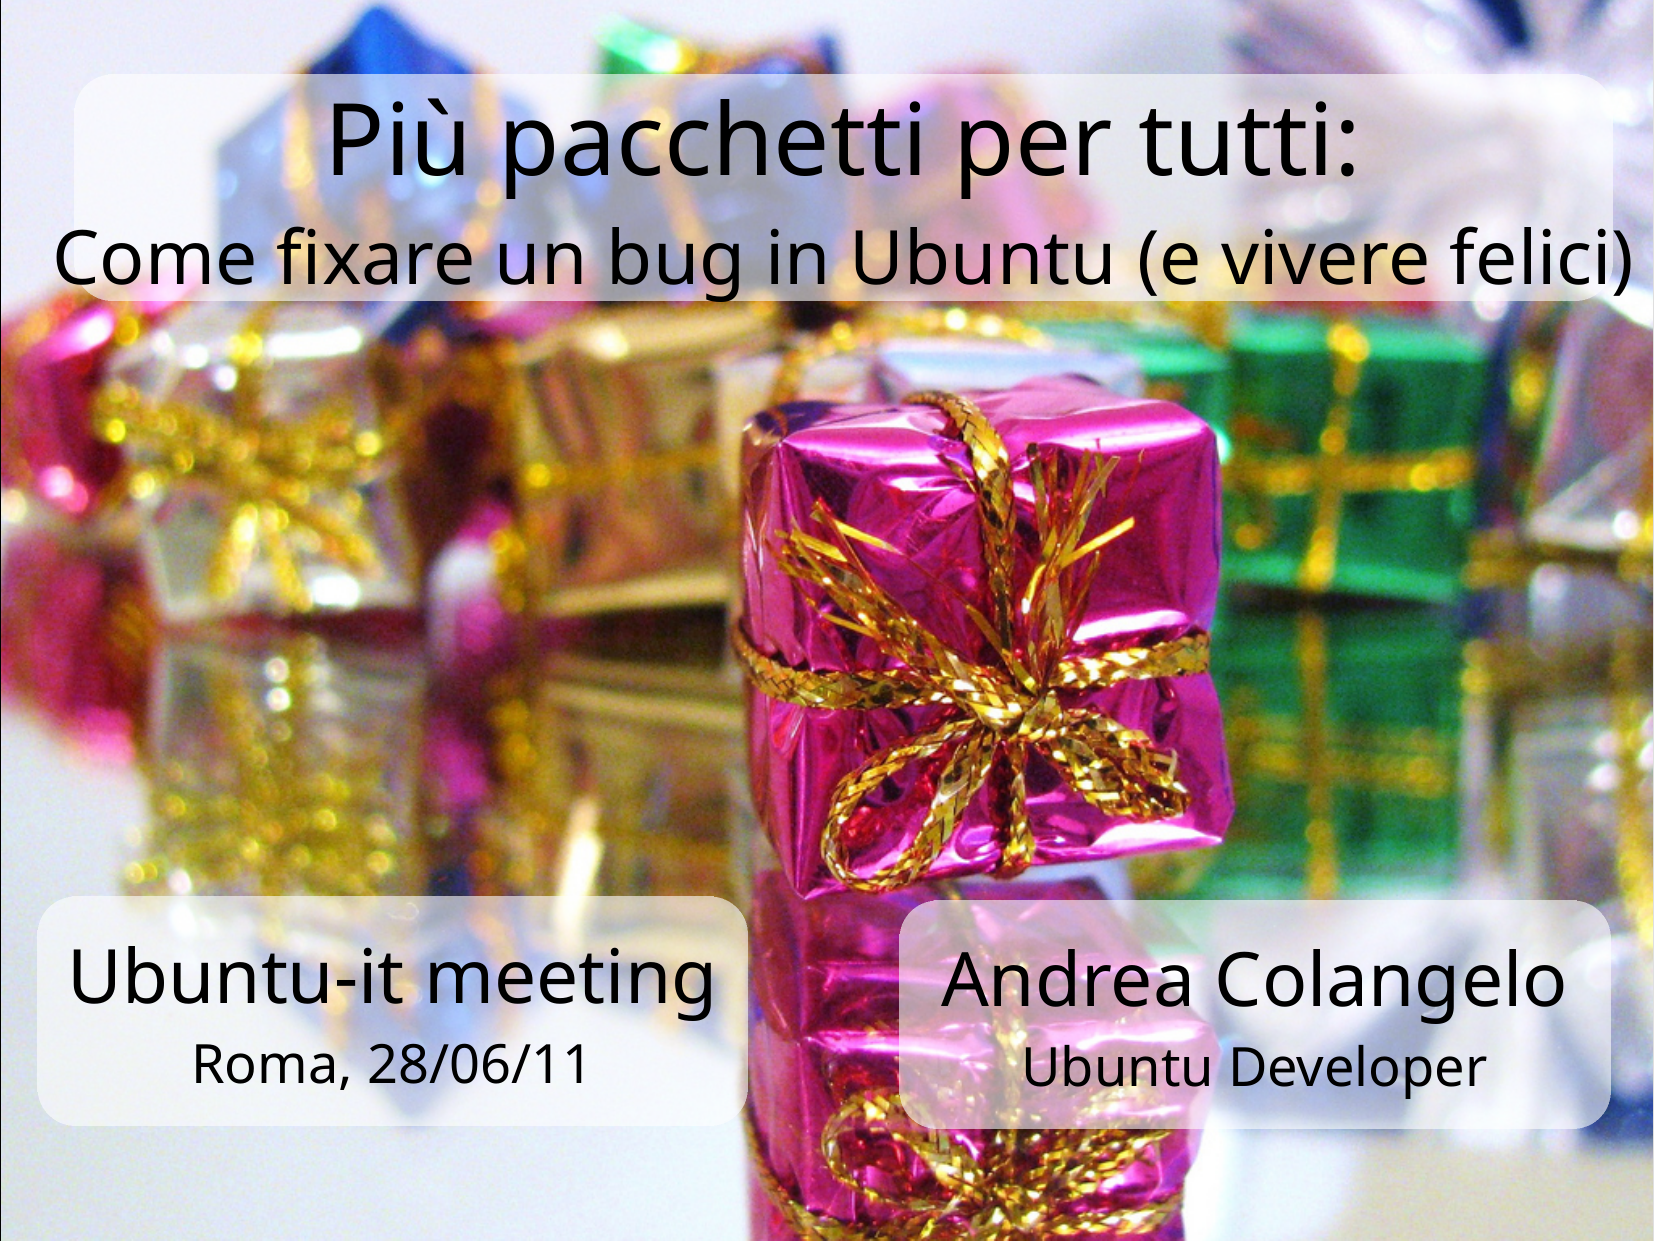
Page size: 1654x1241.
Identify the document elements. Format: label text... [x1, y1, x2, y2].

text_box Più pacchetti per tutti: Come fixare un bug in Ubuntu (e vivere felici) [74, 74, 1612, 301]
picture [0, 0, 1654, 1241]
text_box Andrea Colangelo Ubuntu Developer [899, 900, 1610, 1129]
text_box Ubuntu-it meeting Roma, 28/06/11 [37, 896, 748, 1126]
